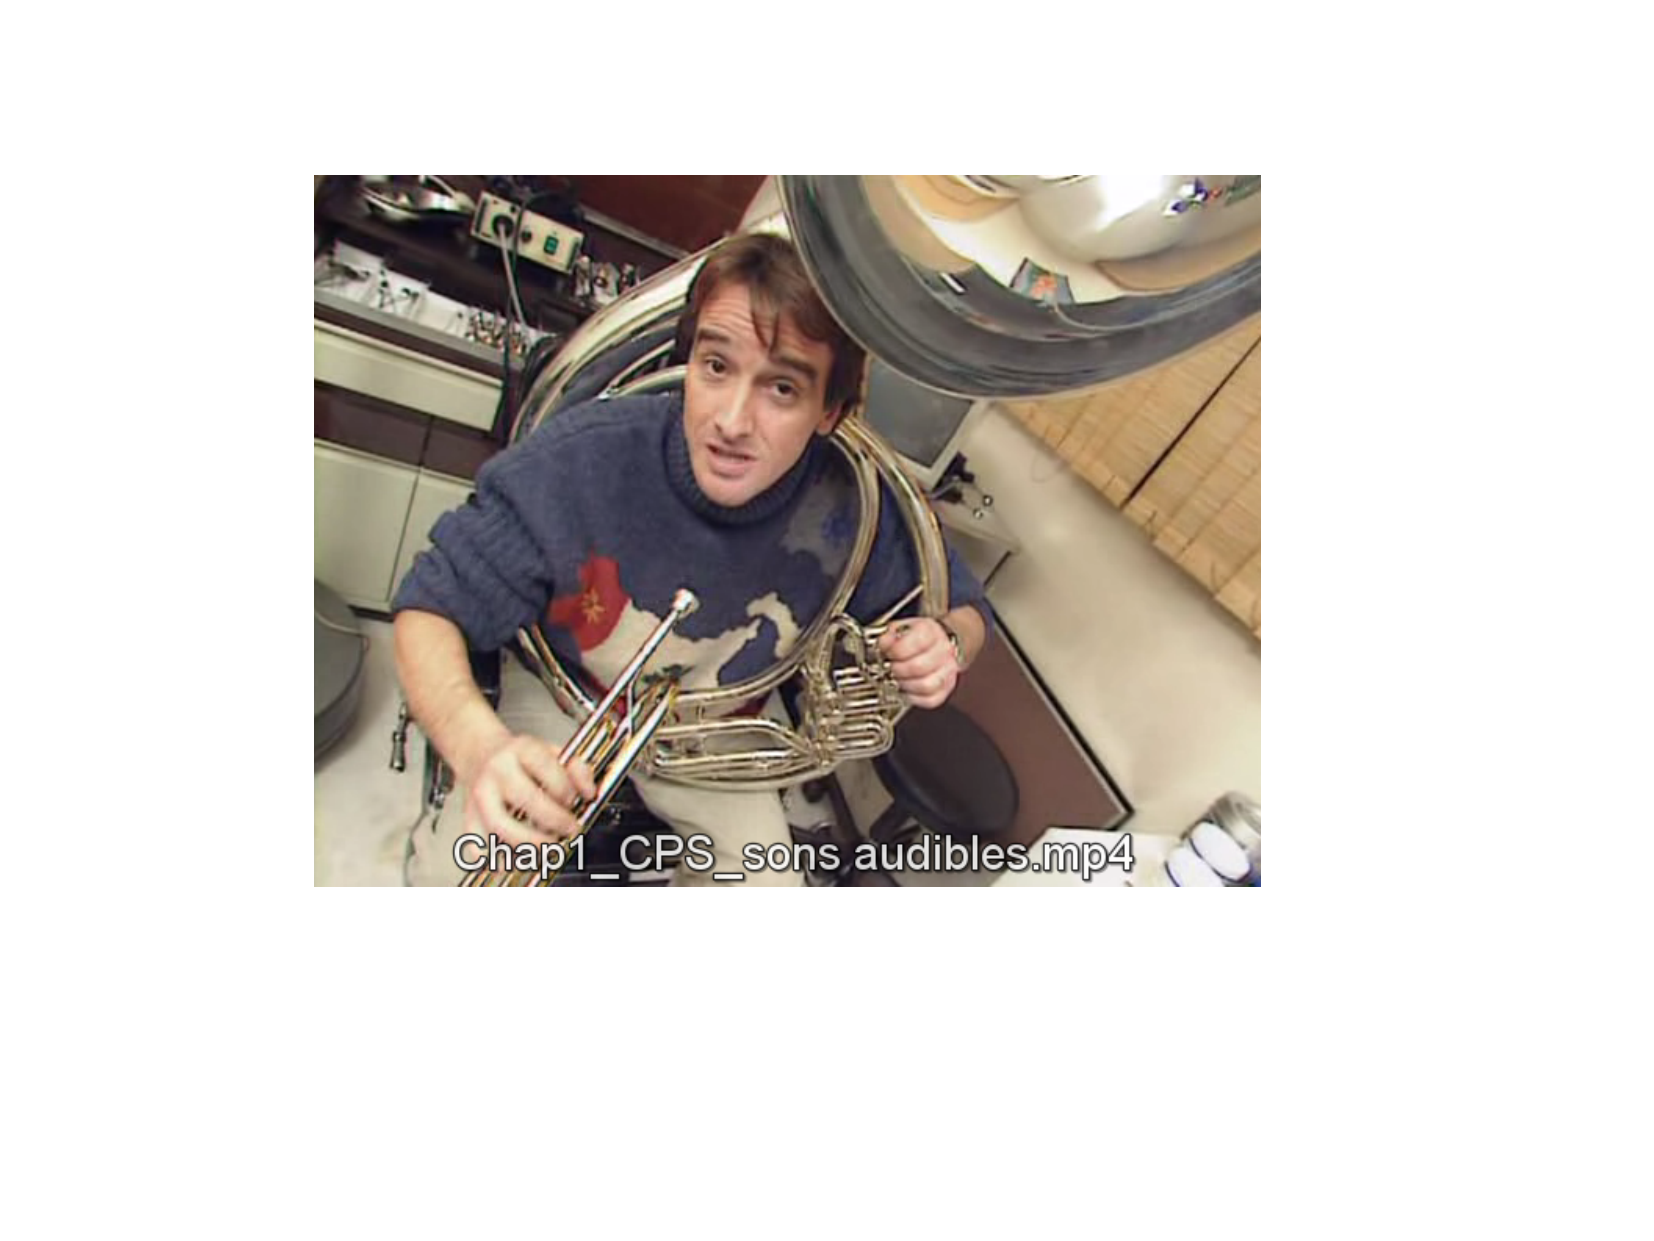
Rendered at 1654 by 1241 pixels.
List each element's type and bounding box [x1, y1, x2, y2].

picture [314, 175, 1261, 887]
